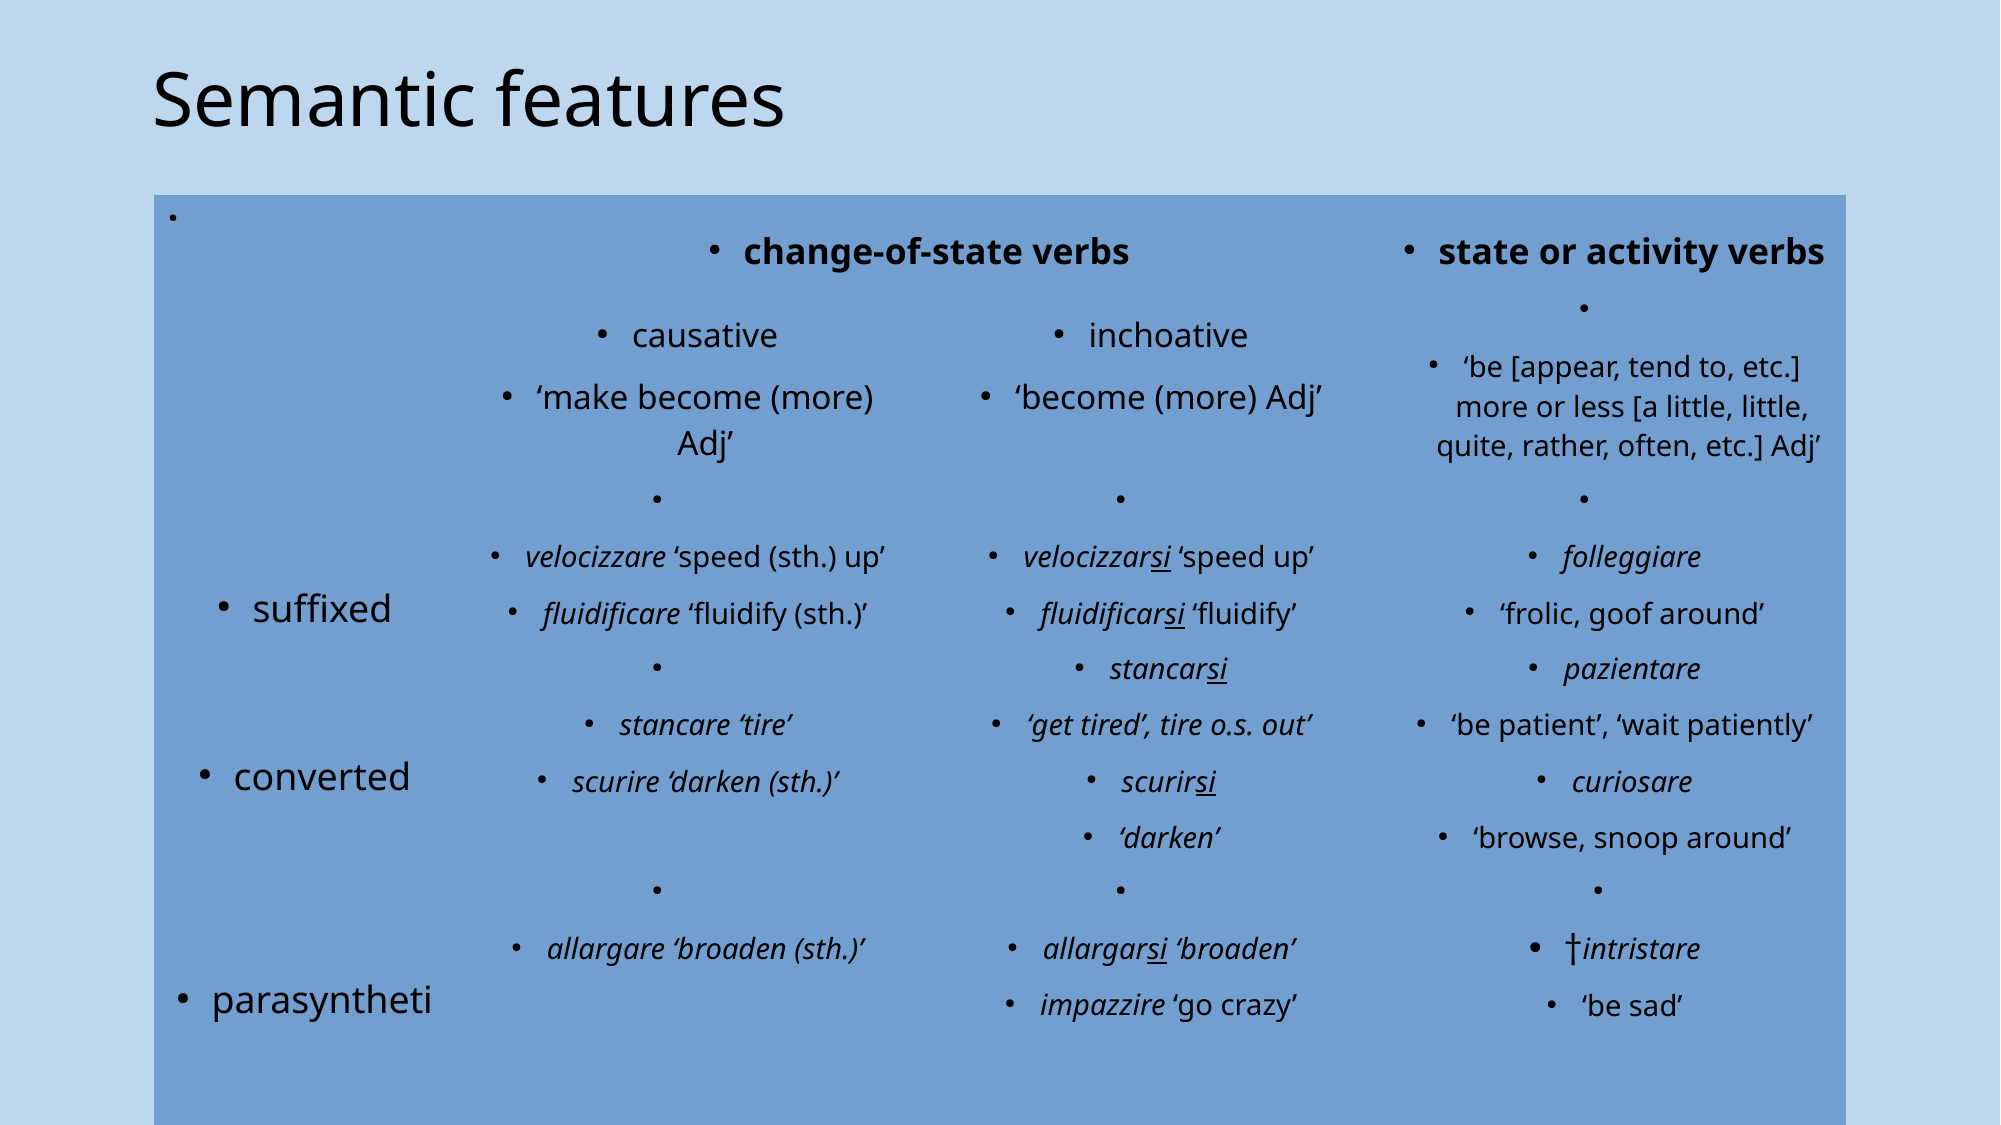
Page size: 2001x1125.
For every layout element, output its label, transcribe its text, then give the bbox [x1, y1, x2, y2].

table_cell allargare ‘broaden (sth.)’ [456, 865, 919, 1125]
table_cell stancare ‘tire’ scurire ‘darken (sth.)’ [456, 641, 919, 865]
table_cell folleggiare ‘frolic, goof around’ [1383, 473, 1846, 641]
table_cell stancarsi ‘get tired’, tire o.s. out’ scurirsi ‘darken’ [919, 641, 1383, 865]
table_cell ‘be [appear, tend to, etc.] more or less [a little, little, quite, rather, often, etc.] Adj’ [1383, 282, 1846, 473]
table_header [154, 195, 456, 473]
table_cell converted [154, 641, 456, 865]
table_cell pazientare ‘be patient’, ‘wait patiently’ curiosare ‘browse, snoop around’ [1383, 641, 1846, 865]
table_cell suffixed [154, 473, 456, 641]
text_box Semantic features [137, 54, 1863, 272]
table_cell allargarsi ‘broaden’ impazzire ‘go crazy’ [919, 865, 1383, 1125]
table_cell inchoative ‘become (more) Adj’ [919, 282, 1383, 473]
table_header change-of-state verbs [456, 195, 1383, 282]
table_cell parasynthetic [154, 865, 456, 1125]
table_header state or activity verbs [1383, 195, 1846, 282]
table_cell velocizzarsi ‘speed up’ fluidificarsi ‘fluidify’ [919, 473, 1383, 641]
table_cell †intristare ‘be sad’ [1383, 865, 1846, 1125]
table_cell causative ‘make become (more) Adj’ [456, 282, 919, 473]
table_cell velocizzare ‘speed (sth.) up’ fluidificare ‘fluidify (sth.)’ [456, 473, 919, 641]
